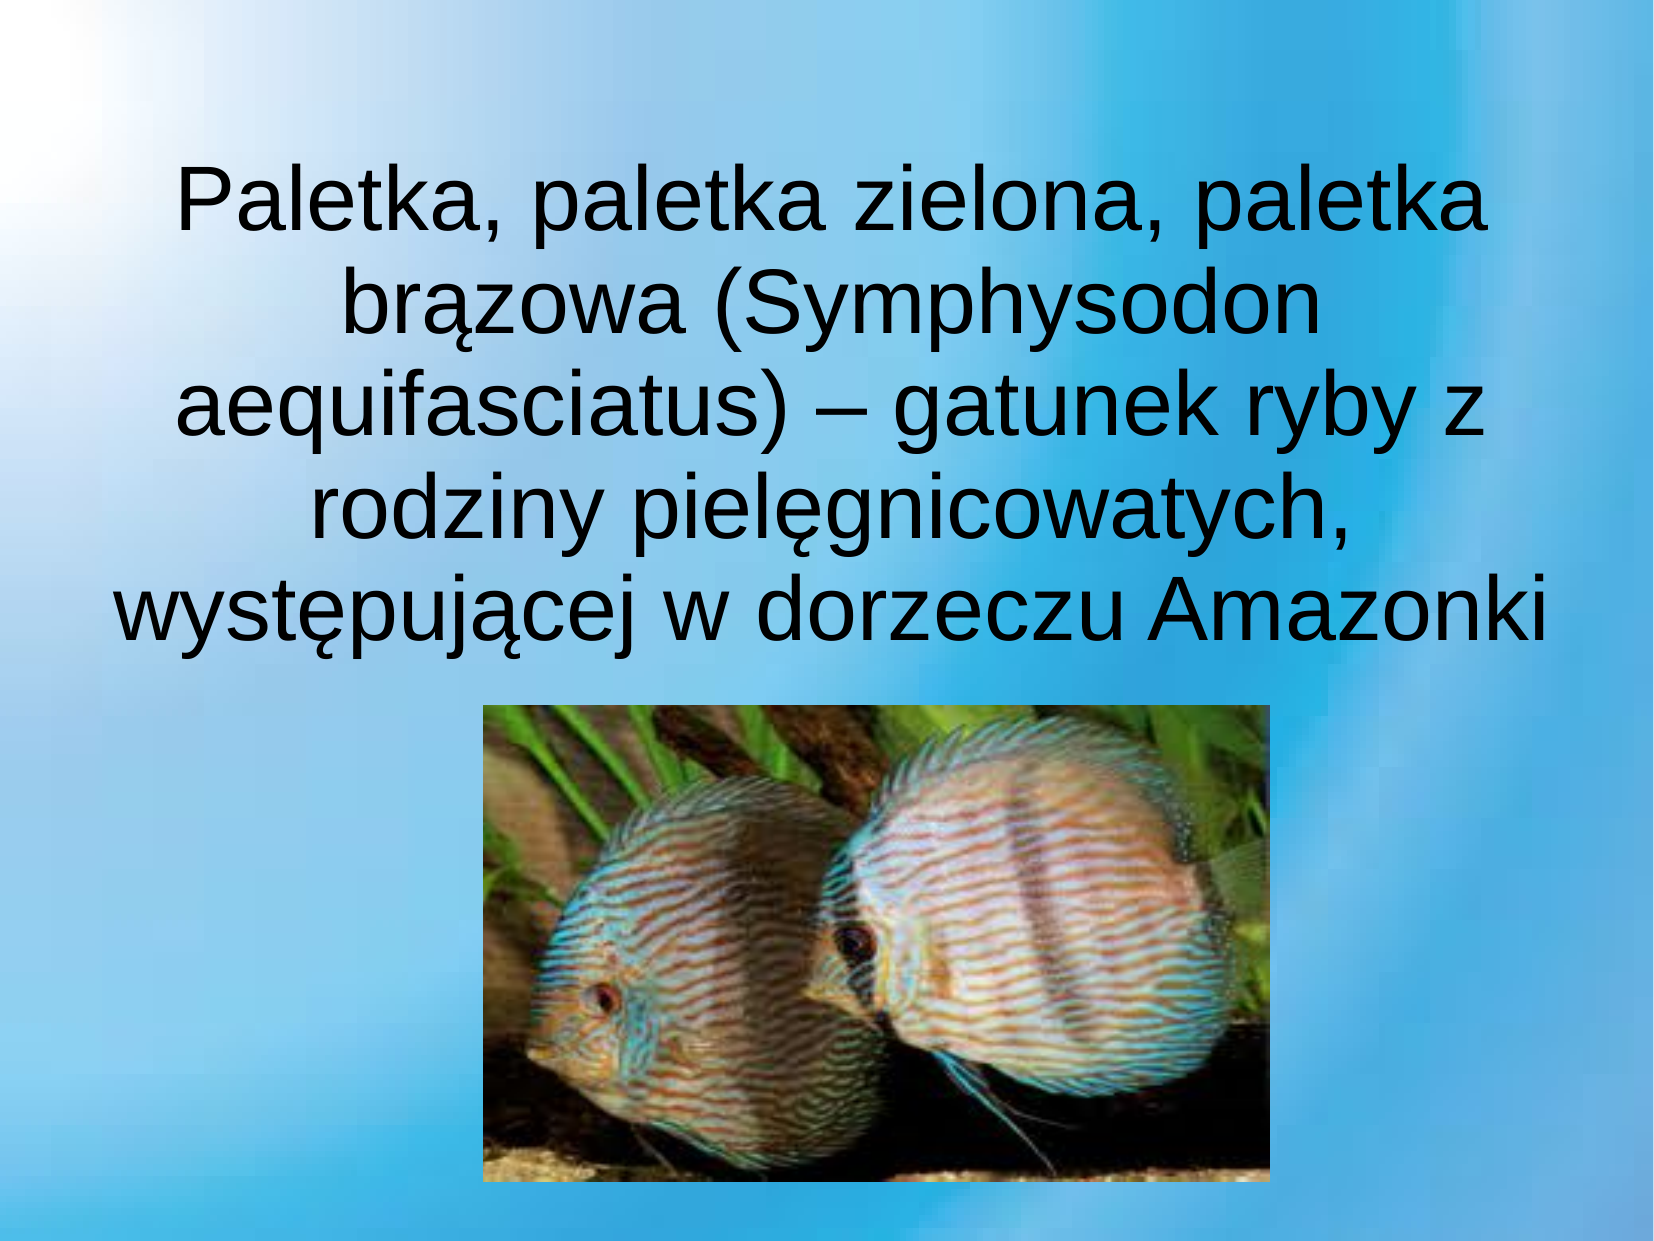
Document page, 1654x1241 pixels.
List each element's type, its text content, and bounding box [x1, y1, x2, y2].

picture [0, 0, 1654, 1241]
title Paletka, paletka zielona, paletka brązowa (Symphysodon aequifasciatus) – gatunek ryby z rodziny pielęgnicowatych, występującej w dorzeczu Amazonki [88, 147, 1577, 661]
